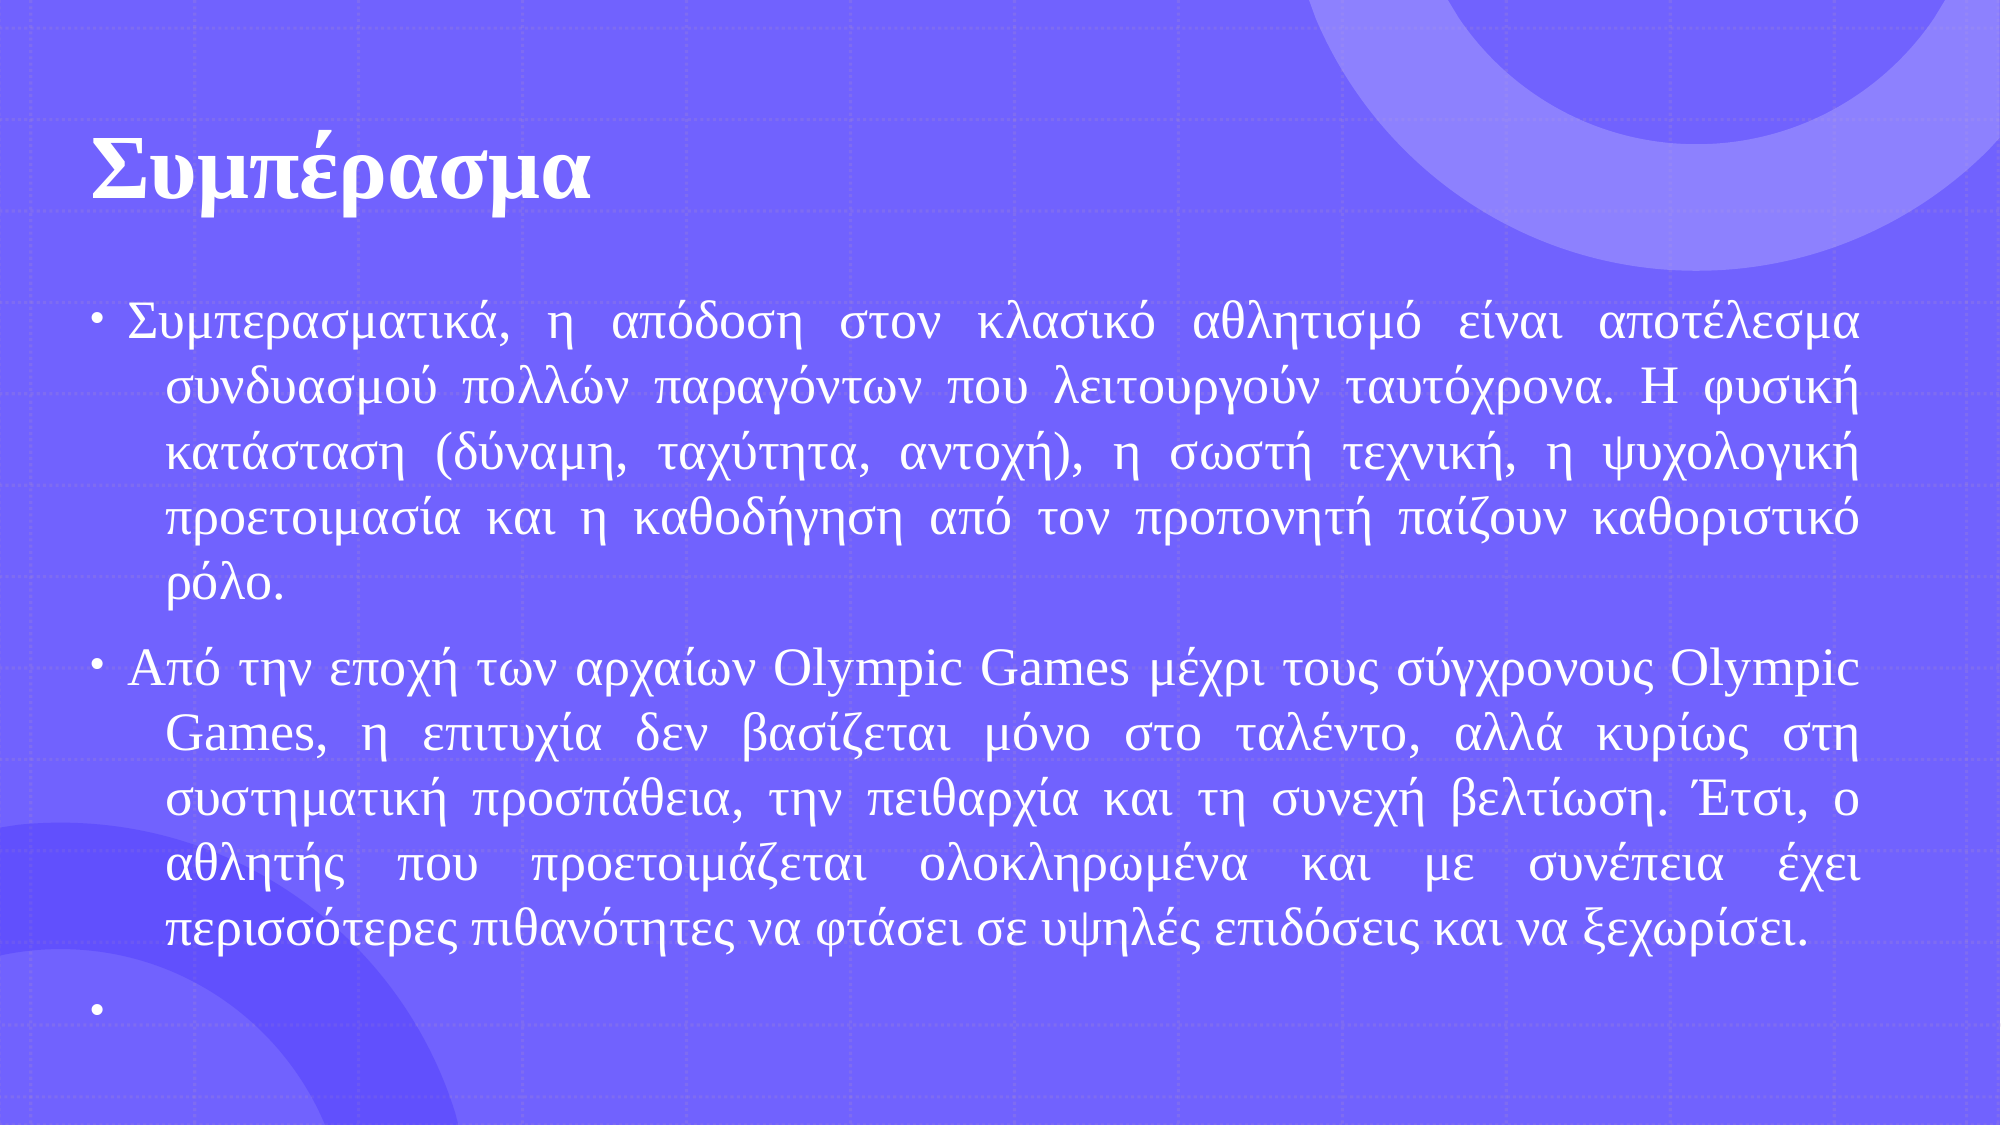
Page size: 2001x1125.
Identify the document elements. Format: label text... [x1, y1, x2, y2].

list Συμπερασματικά, η απόδοση στον κλασικό αθλητισμό είναι αποτέλεσμα συνδυασμού πολλών παραγόντων που λειτουργούν ταυτόχρονα. Η φυσική κατάσταση (δύναμη, ταχύτητα, αντοχή), η σωστή τεχνική, η ψυχολογική προετοιμασία και η καθοδήγηση από τον προπονητή παίζουν καθοριστικό ρόλο. Από την εποχή των αρχαίων Olympic Games μέχρι τους σύγχρονους Olympic Games, η επιτυχία δεν βασίζεται μόνο στο ταλέντο, αλλά κυρίως στη συστηματική προσπάθεια, την πειθαρχία και τη συνεχή βελτίωση. Έτσι, ο αθλητής που προετοιμάζεται ολοκληρωμένα και με συνέπεια έχει περισσότερες πιθανότητες να φτάσει σε υψηλές επιδόσεις και να ξεχωρίσει. [75, 277, 1879, 992]
title Συμπέρασμα [75, 59, 1835, 277]
